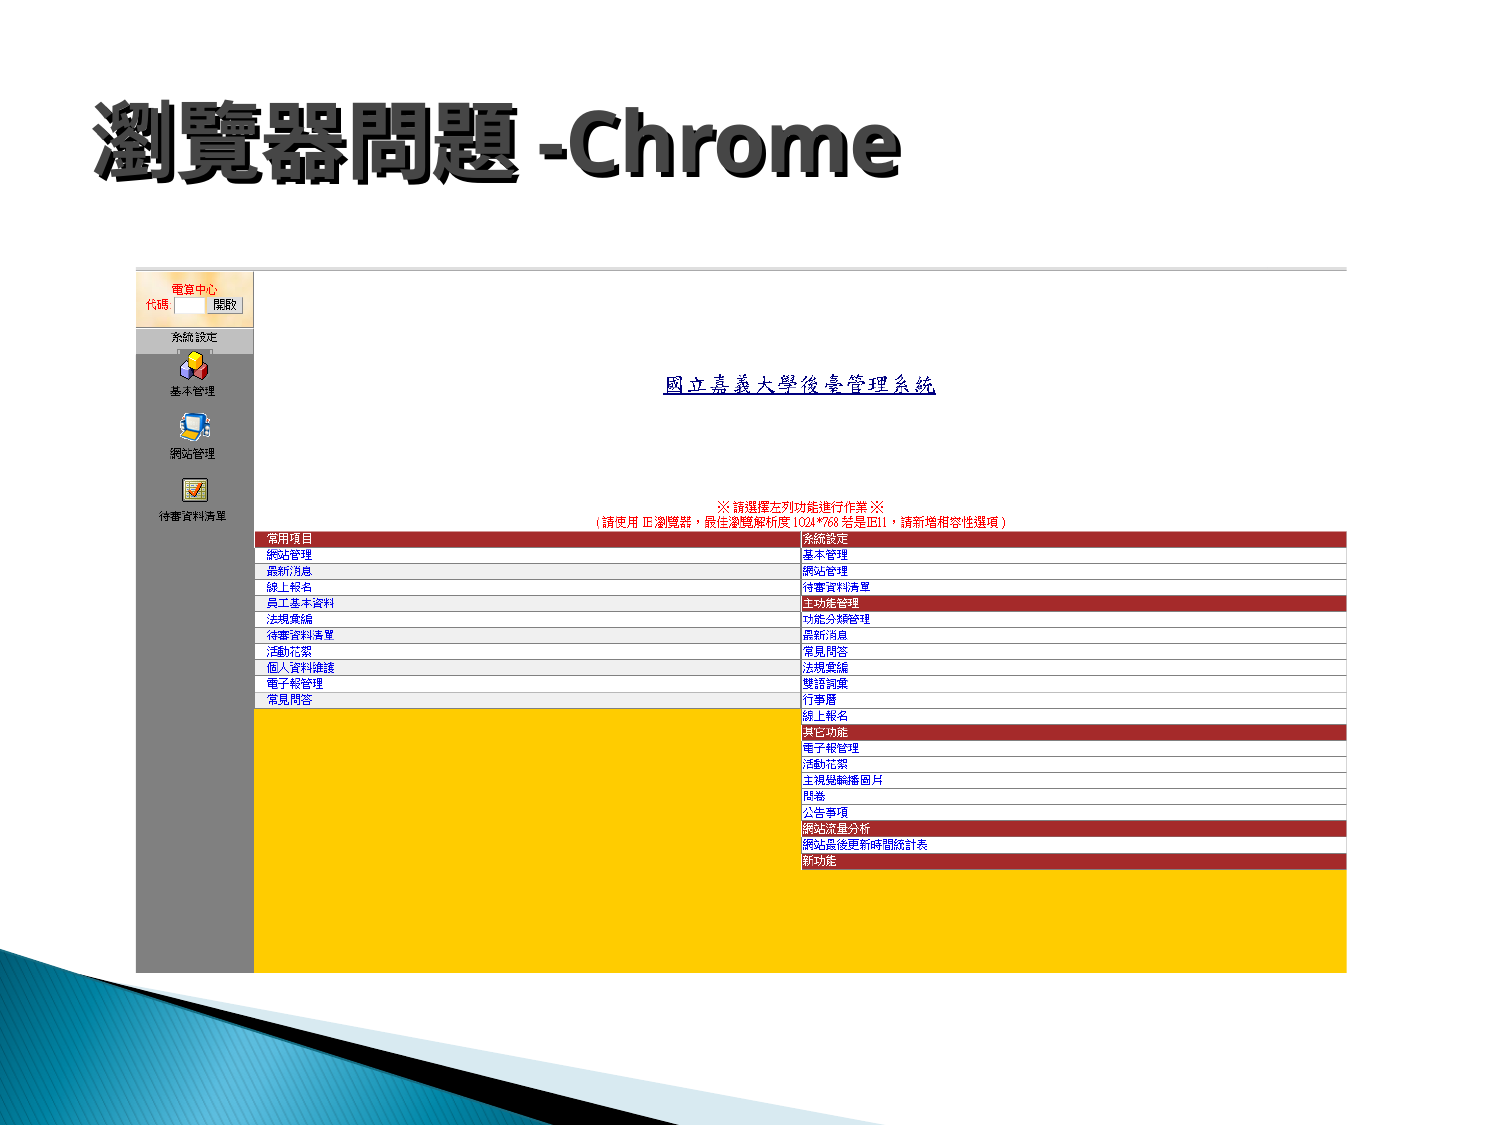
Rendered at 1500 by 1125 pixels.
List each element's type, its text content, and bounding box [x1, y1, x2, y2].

picture [135, 267, 1347, 973]
title 瀏覽器問題-Chrome [75, 45, 1426, 233]
